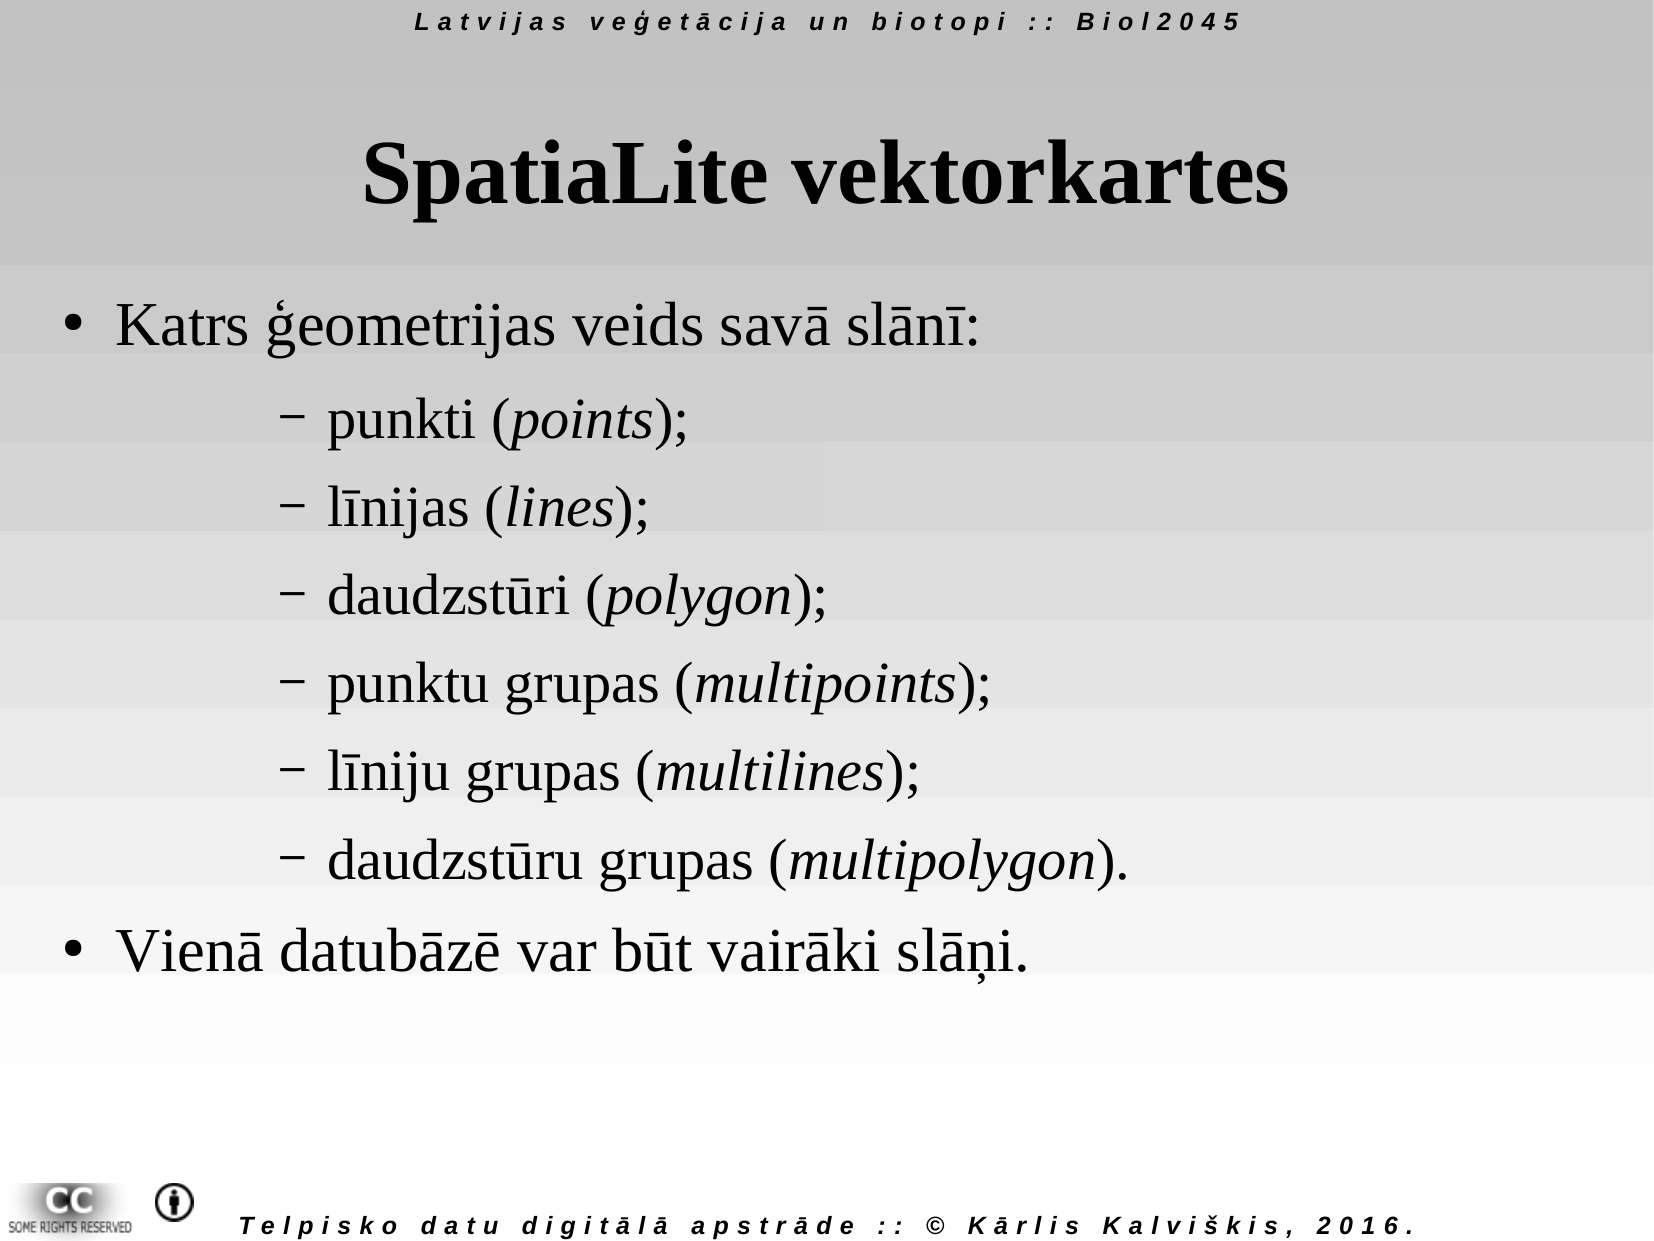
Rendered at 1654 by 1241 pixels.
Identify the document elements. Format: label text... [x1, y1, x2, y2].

title SpatiaLite vektorkartes [29, 49, 1625, 296]
picture [0, 0, 1654, 1241]
list Katrs ģeometrijas veids savā slānī: punkti (points); līnijas (lines); daudzstūri (polygon); punktu grupas (multipoints); līniju grupas (multilines); daudzstūru grupas (multipolygon). Vienā datubāzē var būt vairāki slāņi. [44, 289, 1610, 1113]
